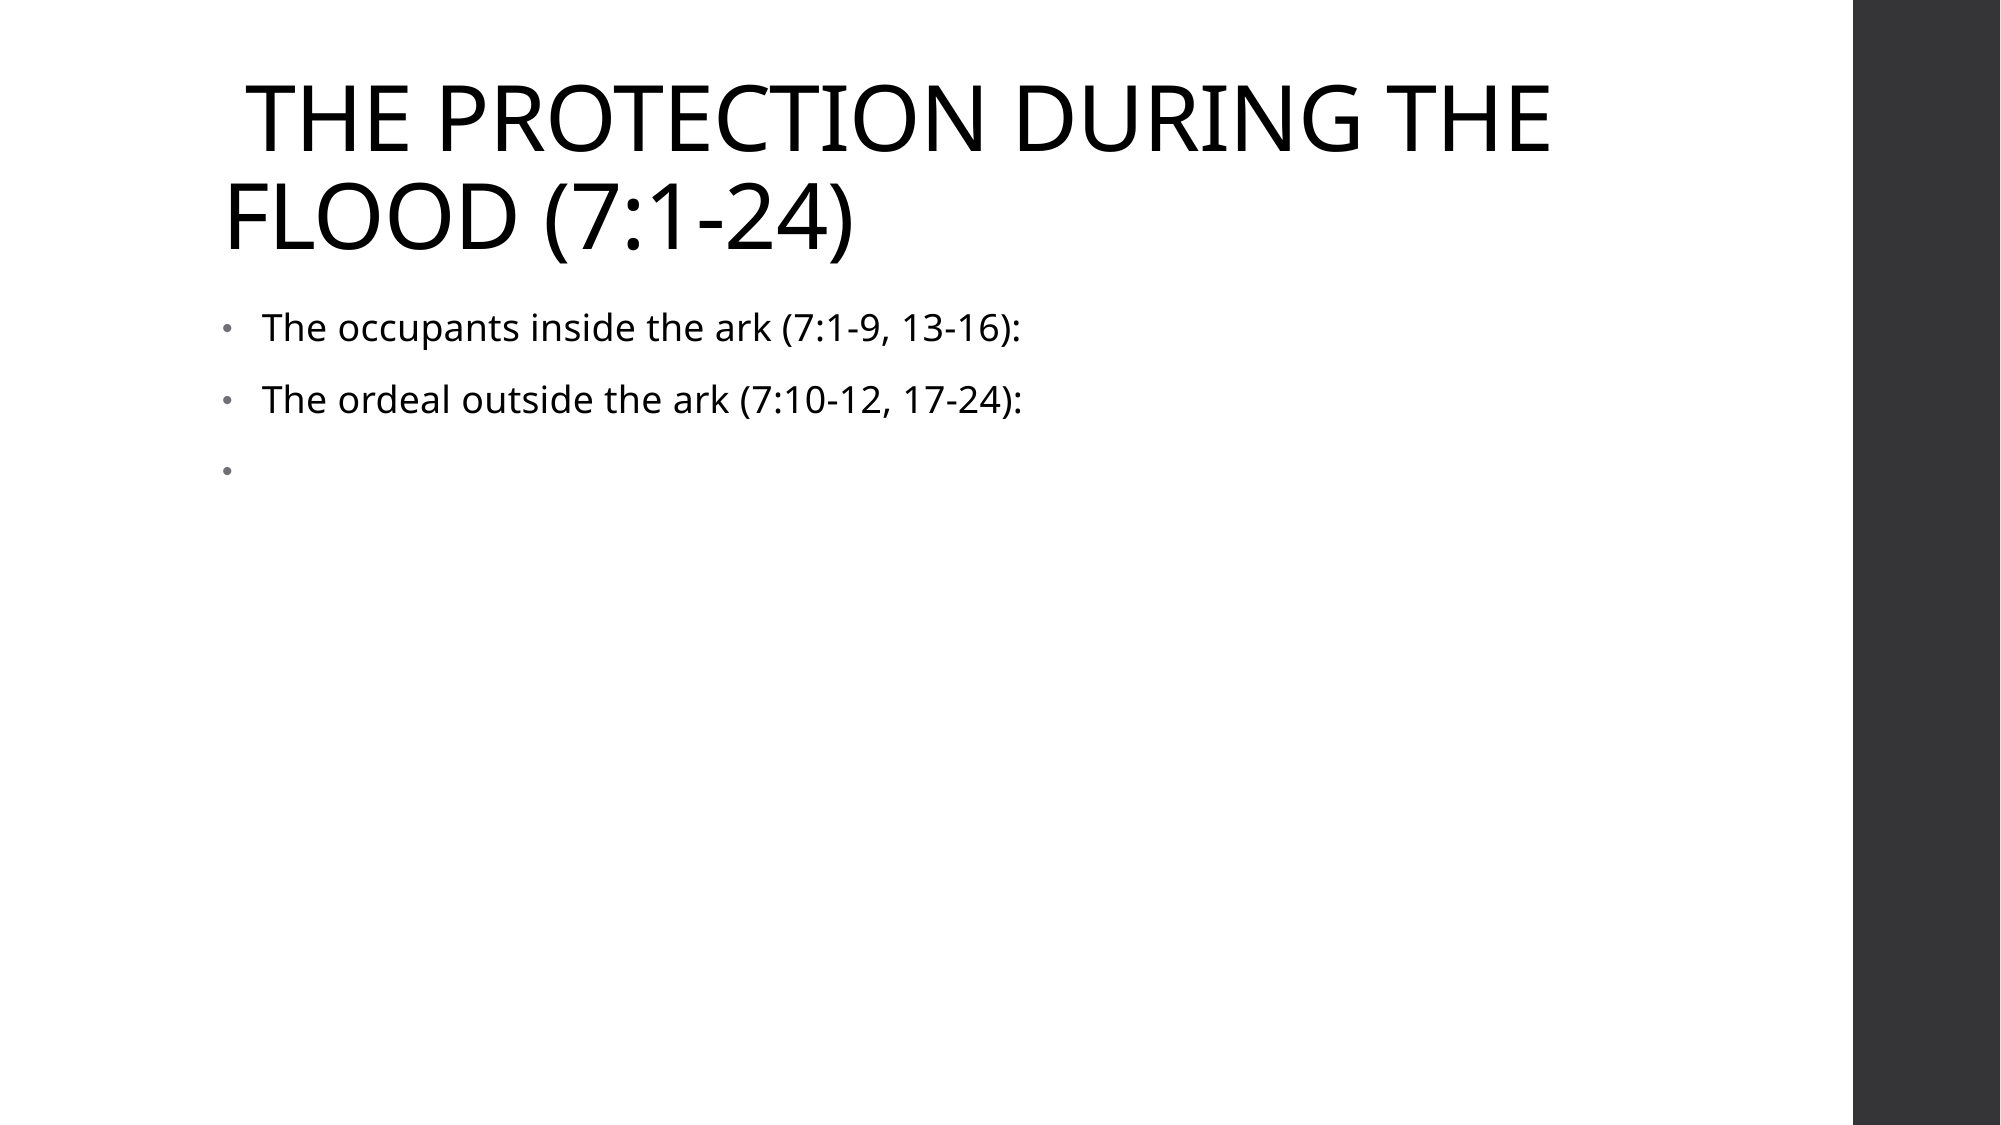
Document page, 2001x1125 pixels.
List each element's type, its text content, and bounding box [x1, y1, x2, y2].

list The occupants inside the ark (7:1-9, 13-16): The ordeal outside the ark (7:10-12, 17-24): [206, 299, 1617, 1014]
title THE PROTECTION DURING THE FLOOD (7:1-24) [206, 60, 1797, 278]
